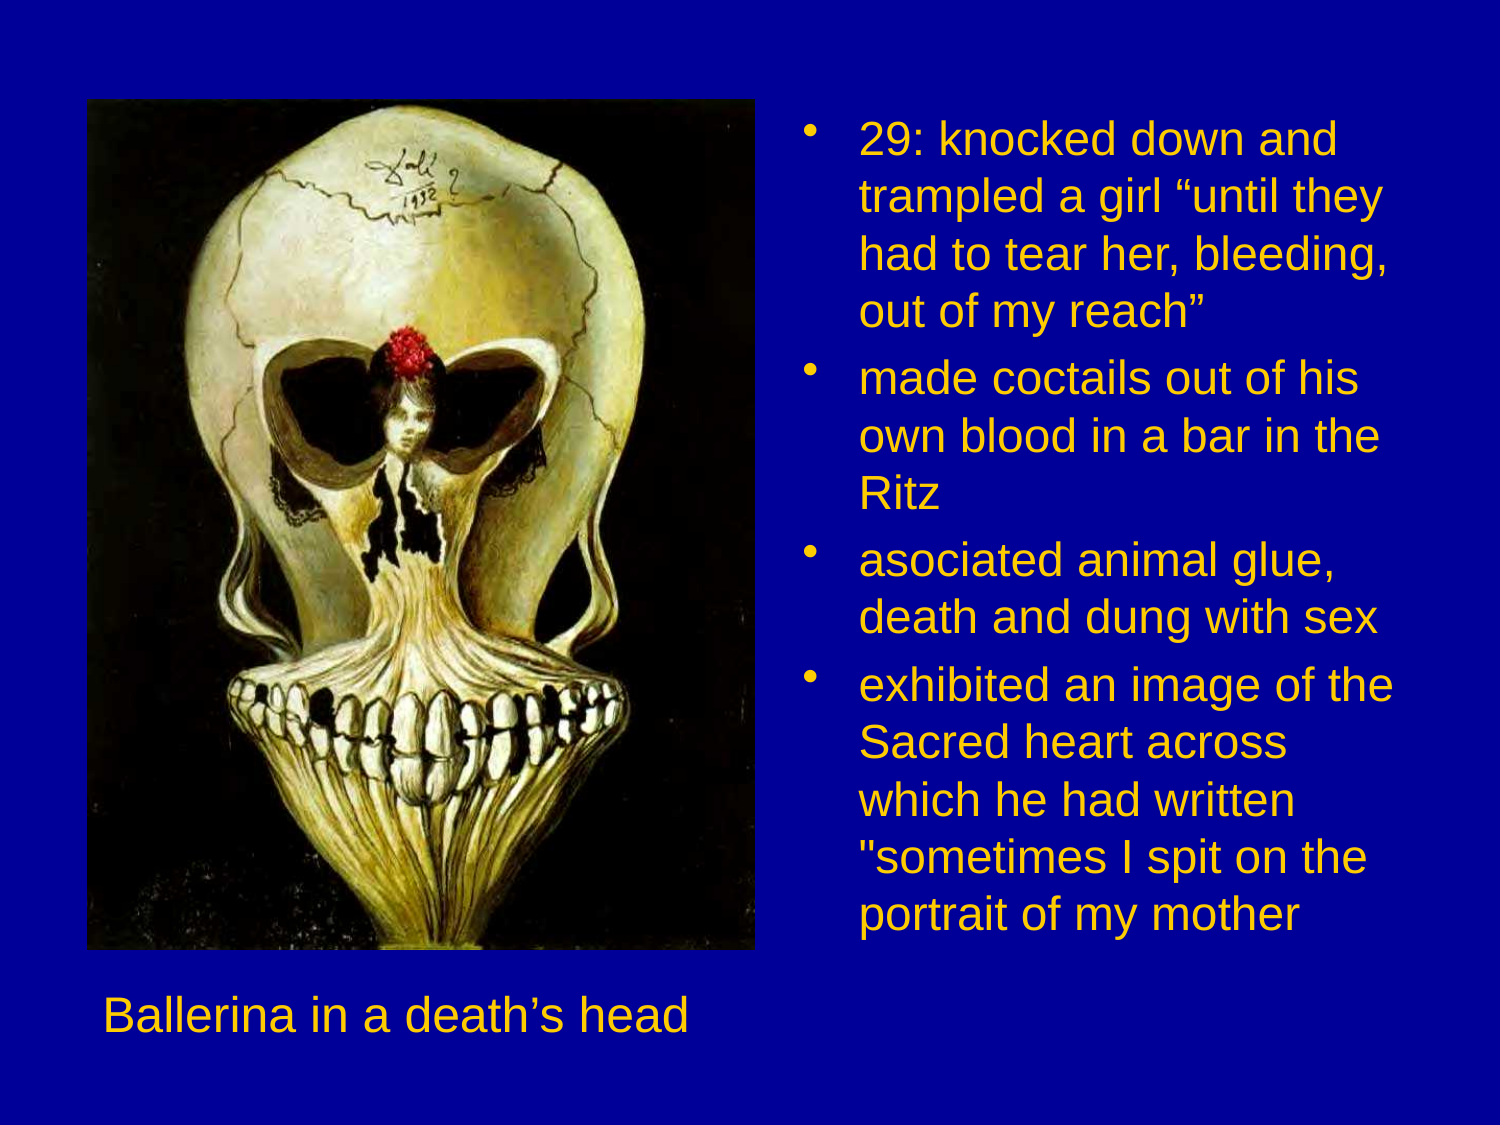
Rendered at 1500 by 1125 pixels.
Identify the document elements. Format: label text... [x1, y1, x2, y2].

text_box 29: knocked down and trampled a girl “until they had to tear her, bleeding, out of my reach” made coctails out of his own blood in a bar in the Ritz asociated animal glue, death and dung with sex exhibited an image of the Sacred heart across which he had written "sometimes I spit on the portrait of my mother [787, 99, 1413, 1088]
text_box Ballerina in a death’s head [87, 974, 875, 1050]
picture [87, 99, 755, 950]
